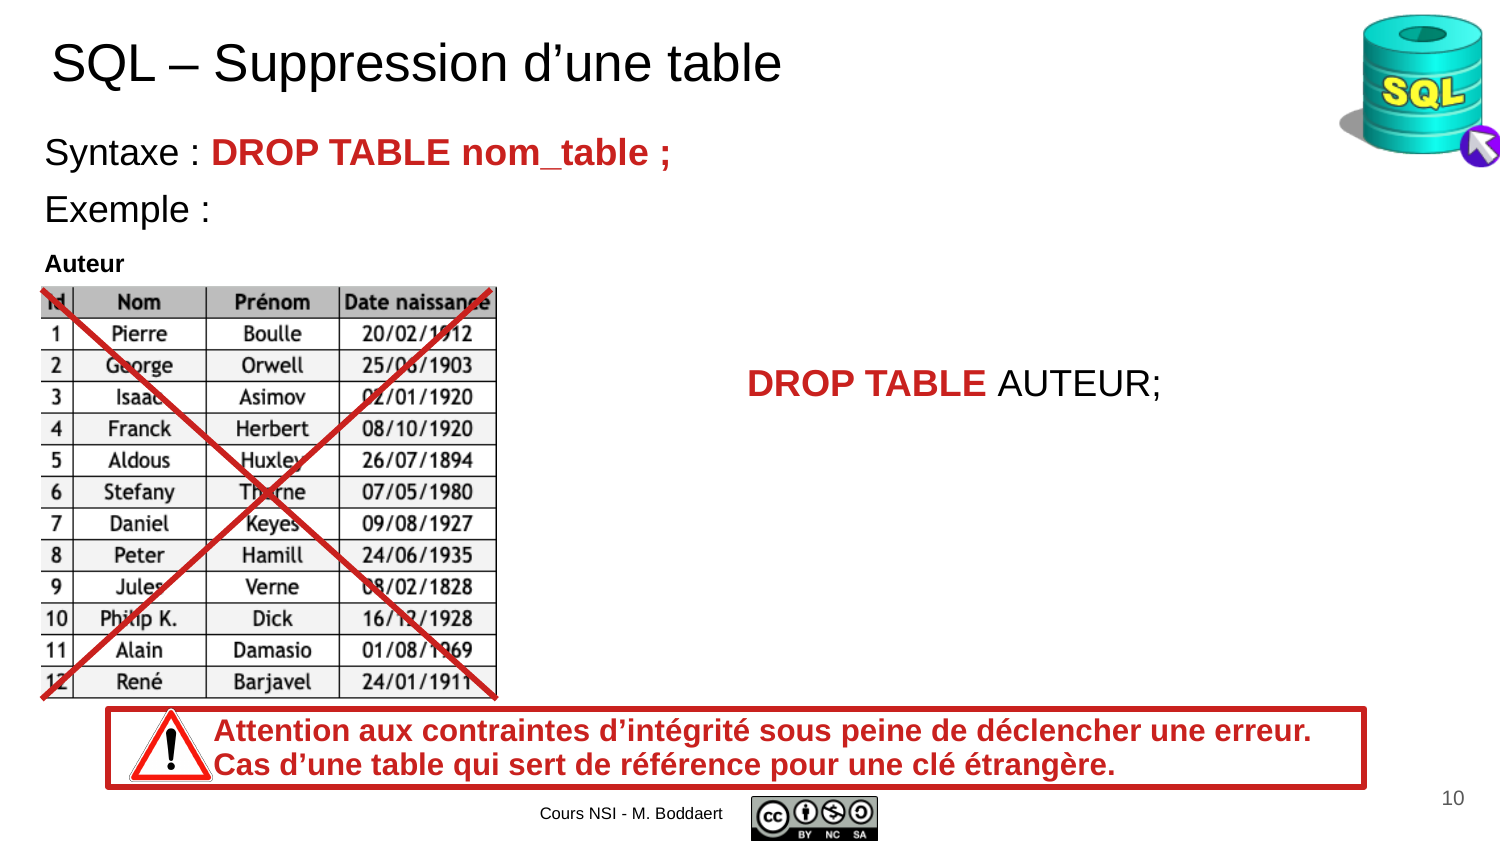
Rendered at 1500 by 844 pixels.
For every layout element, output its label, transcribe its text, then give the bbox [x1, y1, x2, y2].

text_box DROP TABLE AUTEUR; [732, 354, 1134, 414]
text_box Attention aux contraintes d’intégrité sous peine de déclencher une erreur. Cas d’une table qui sert de référence pour une clé étrangère. [108, 708, 1365, 787]
picture [41, 286, 497, 694]
title SQL – Suppression d’une table [51, 13, 1334, 108]
text_box Auteur [29, 242, 140, 286]
picture [129, 708, 213, 782]
picture [1334, 0, 1500, 169]
picture [41, 294, 262, 694]
slide_number <numéro> [1389, 764, 1480, 830]
picture [751, 796, 878, 841]
picture [47, 498, 492, 700]
text_box Syntaxe : DROP TABLE nom_table ; Exemple : [29, 120, 1477, 760]
